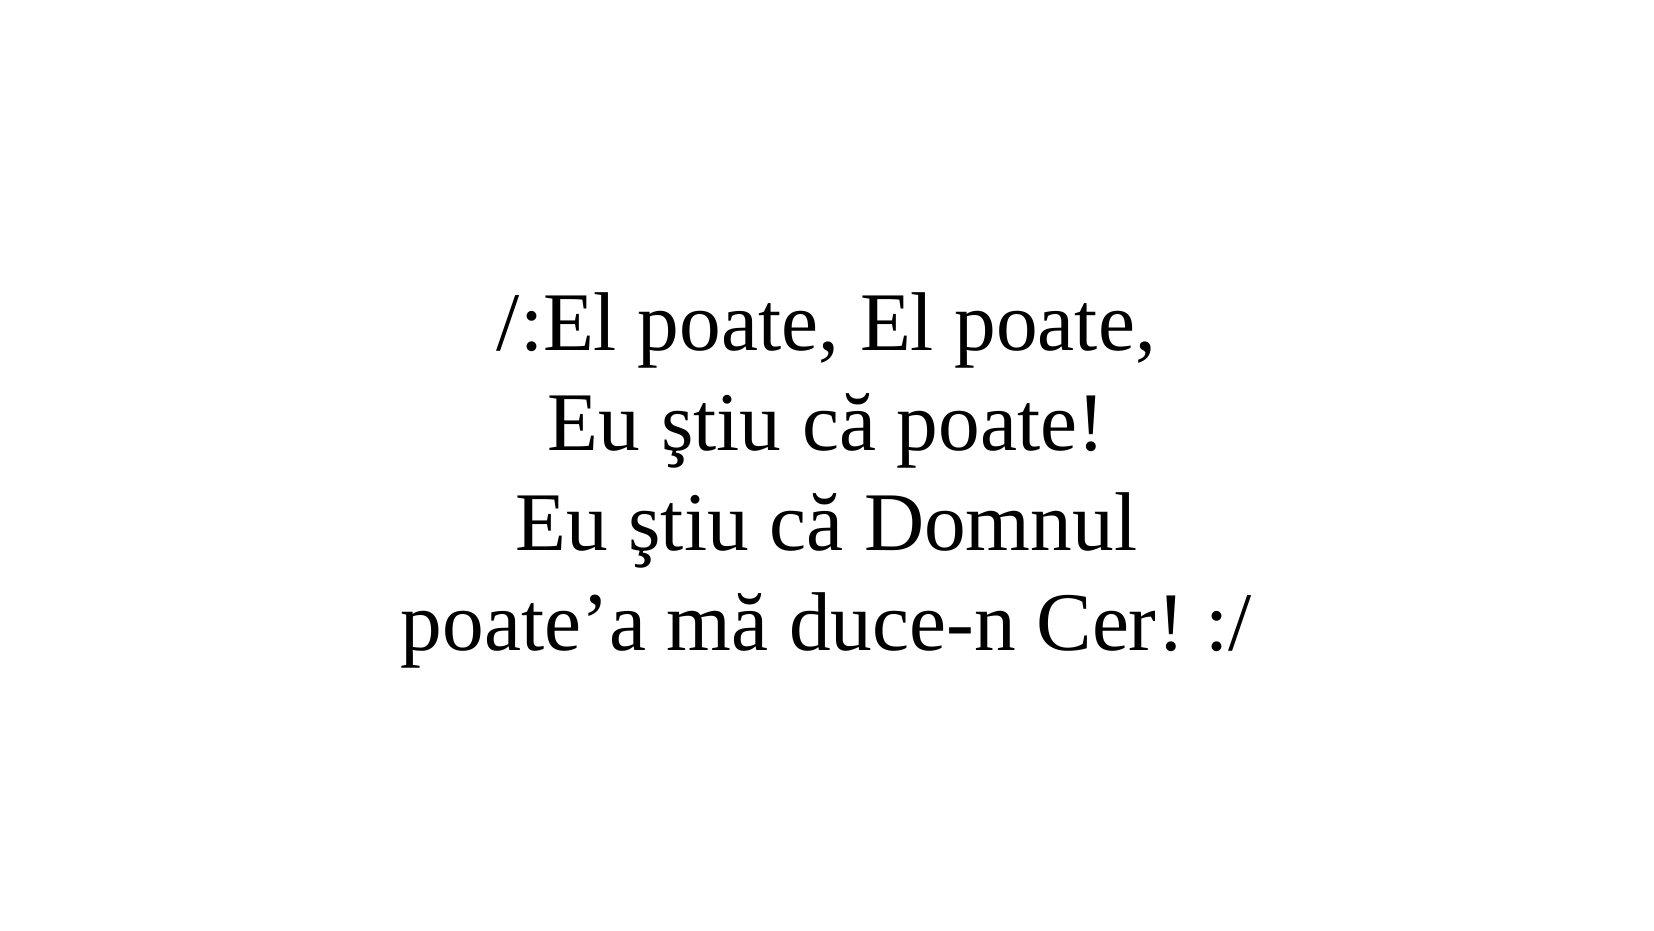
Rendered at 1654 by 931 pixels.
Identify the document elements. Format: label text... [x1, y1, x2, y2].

subtitle /:El poate, El poate, Eu ştiu că poate! Eu ştiu că Domnul poate’a mă duce-n Cer! :/ [0, 259, 1654, 680]
